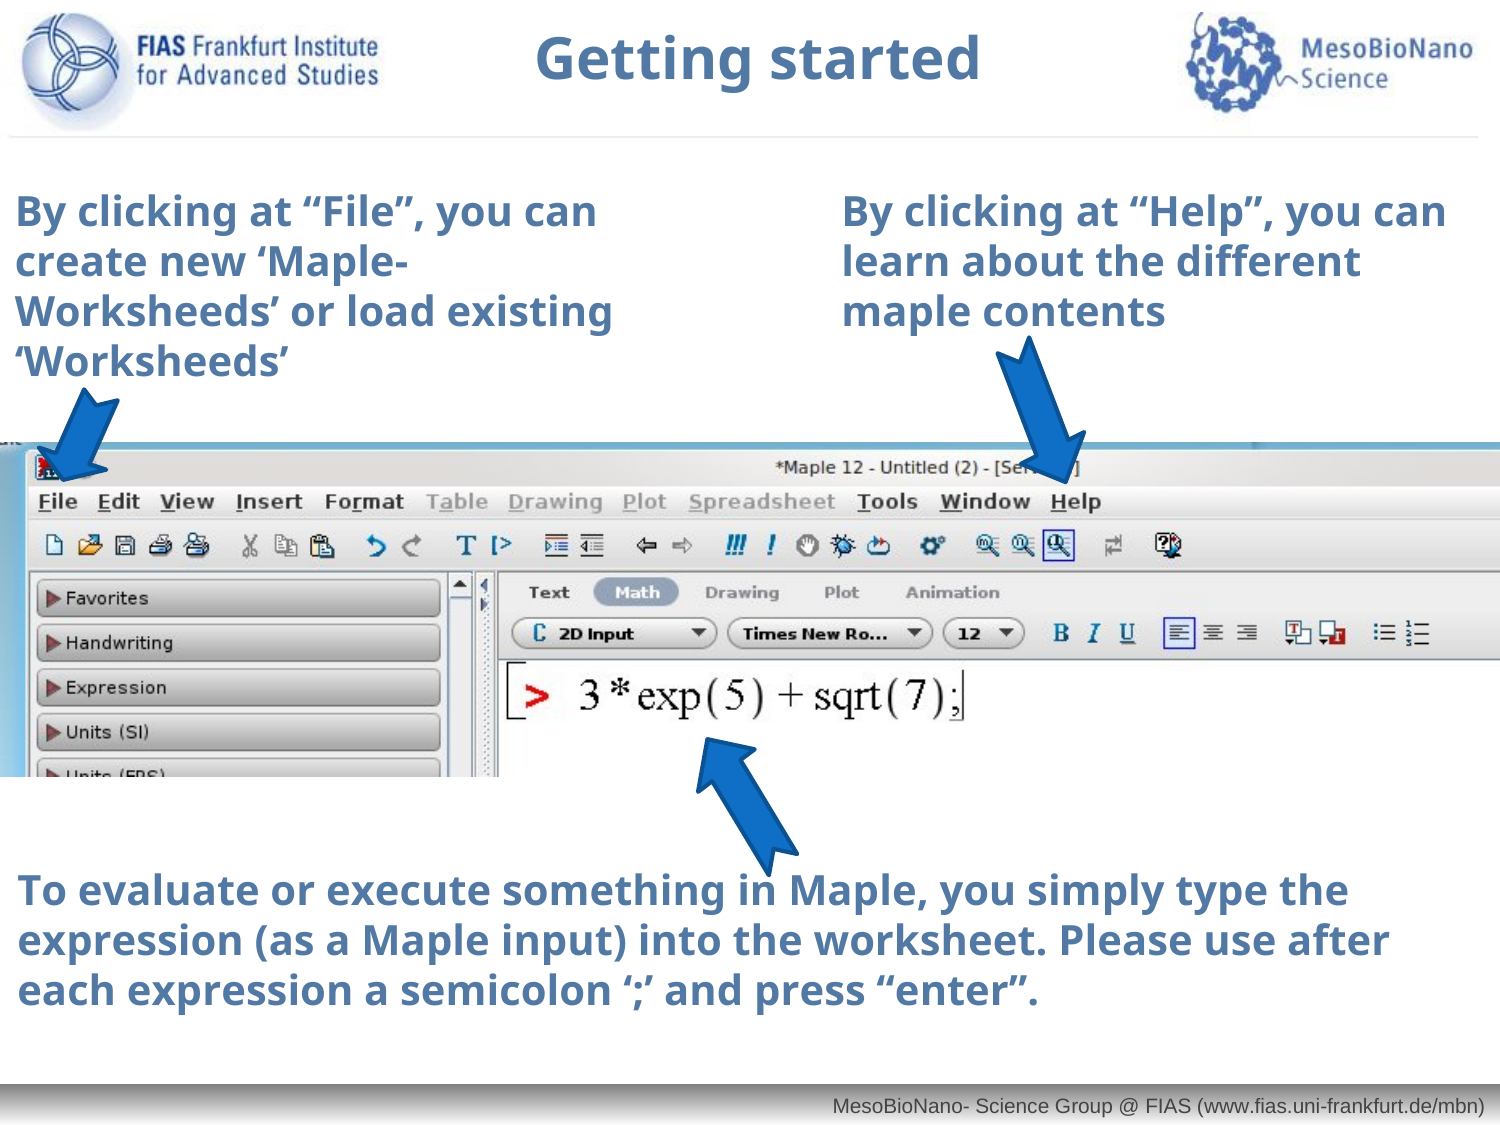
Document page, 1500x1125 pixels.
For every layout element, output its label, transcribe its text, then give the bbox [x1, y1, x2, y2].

title Getting started [0, 0, 1499, 134]
text_box To evaluate or execute something in Maple, you simply type the expression (as a Maple input) into the worksheet. Please use after each expression a semicolon ‘;’ and press “enter”. [2, 856, 1499, 1022]
text_box By clicking at “File”, you can create new ‘Maple-Worksheeds’ or load existing ‘Worksheeds’ [0, 177, 650, 422]
picture [0, 12, 1500, 141]
text_box [698, 739, 798, 876]
text_box [997, 337, 1085, 483]
picture [0, 442, 1500, 777]
text_box By clicking at “Help”, you can learn about the different maple contents [826, 177, 1468, 343]
text_box [38, 389, 118, 480]
